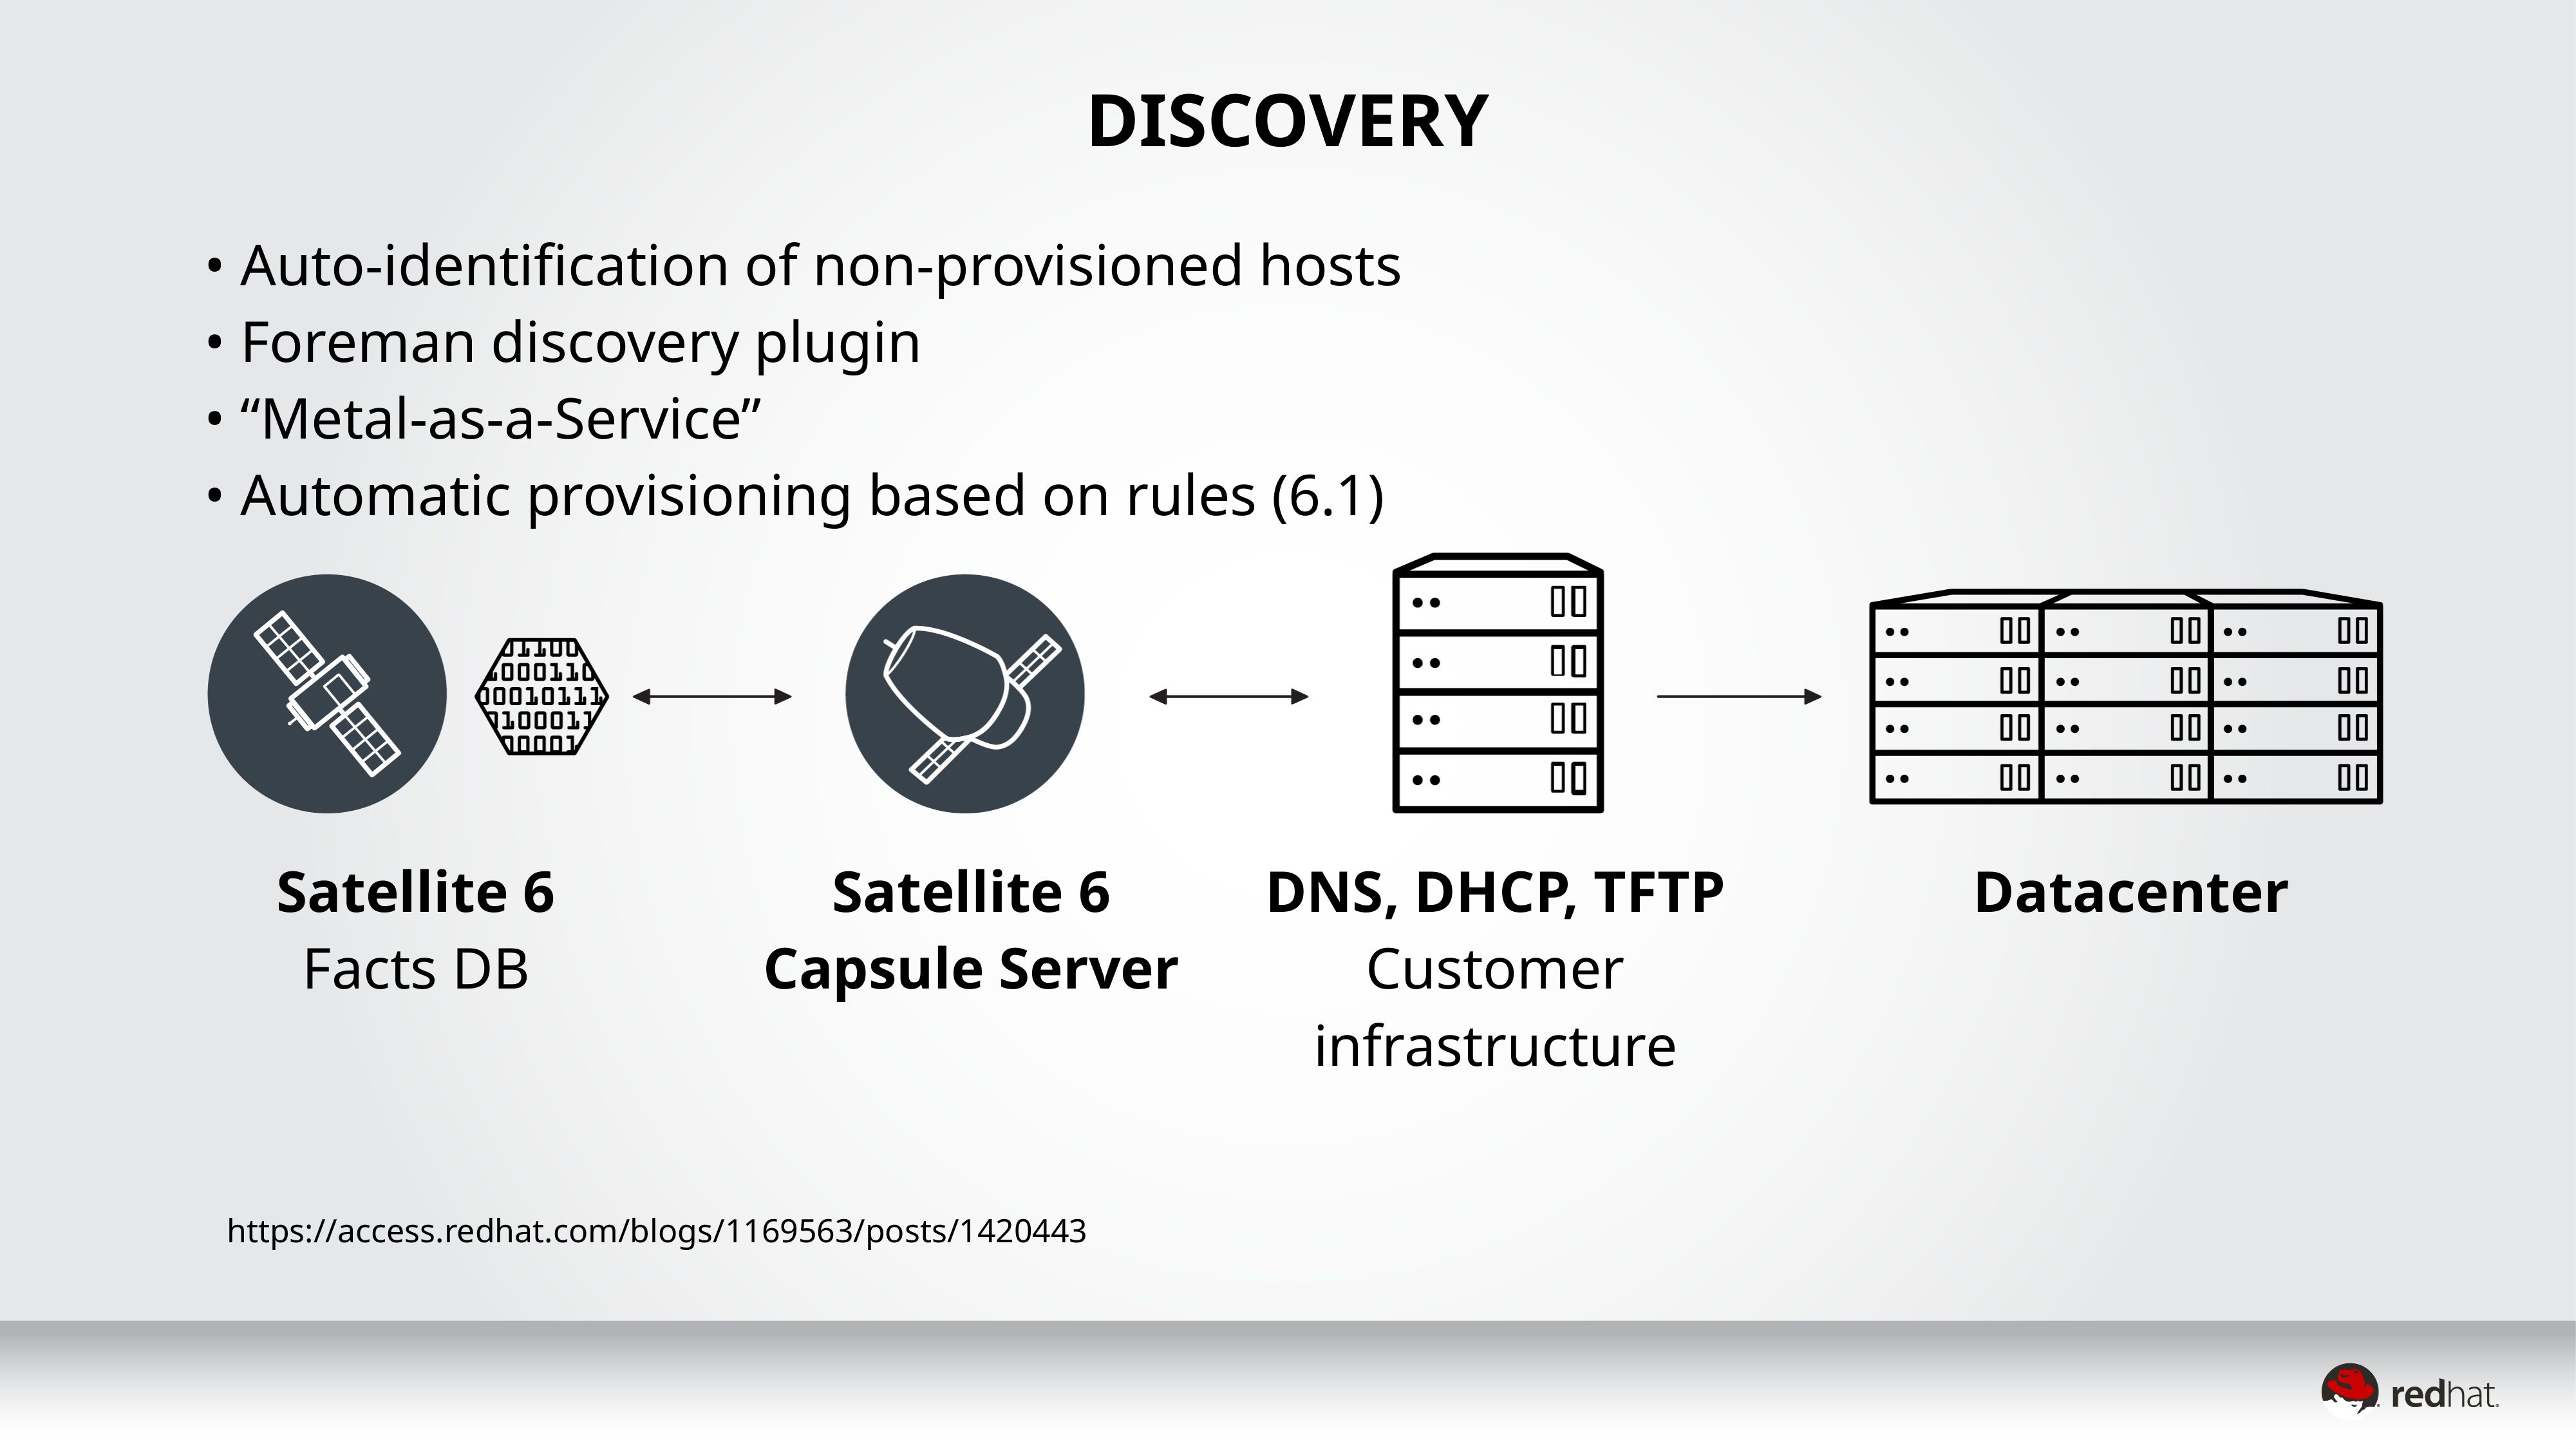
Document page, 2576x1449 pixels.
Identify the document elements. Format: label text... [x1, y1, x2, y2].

text_box Datacenter [1963, 847, 2282, 929]
text_box Satellite 6 Facts DB [267, 847, 558, 1001]
text_box DNS, DHCP, TFTP Customer infrastructure [1255, 847, 1740, 1072]
text_box https://access.redhat.com/blogs/1169563/posts/1420443 [217, 1203, 1250, 1255]
text_box DISCOVERY [406, 67, 2170, 169]
picture [0, 0, 2576, 1449]
text_box Satellite 6 Capsule Server [753, 847, 1175, 1001]
text_box • Auto-identification of non-provisioned hosts • Foreman discovery plugin • “Metal-as-a-Service” • Automatic provisioning based on rules (6.1) [194, 220, 1377, 517]
